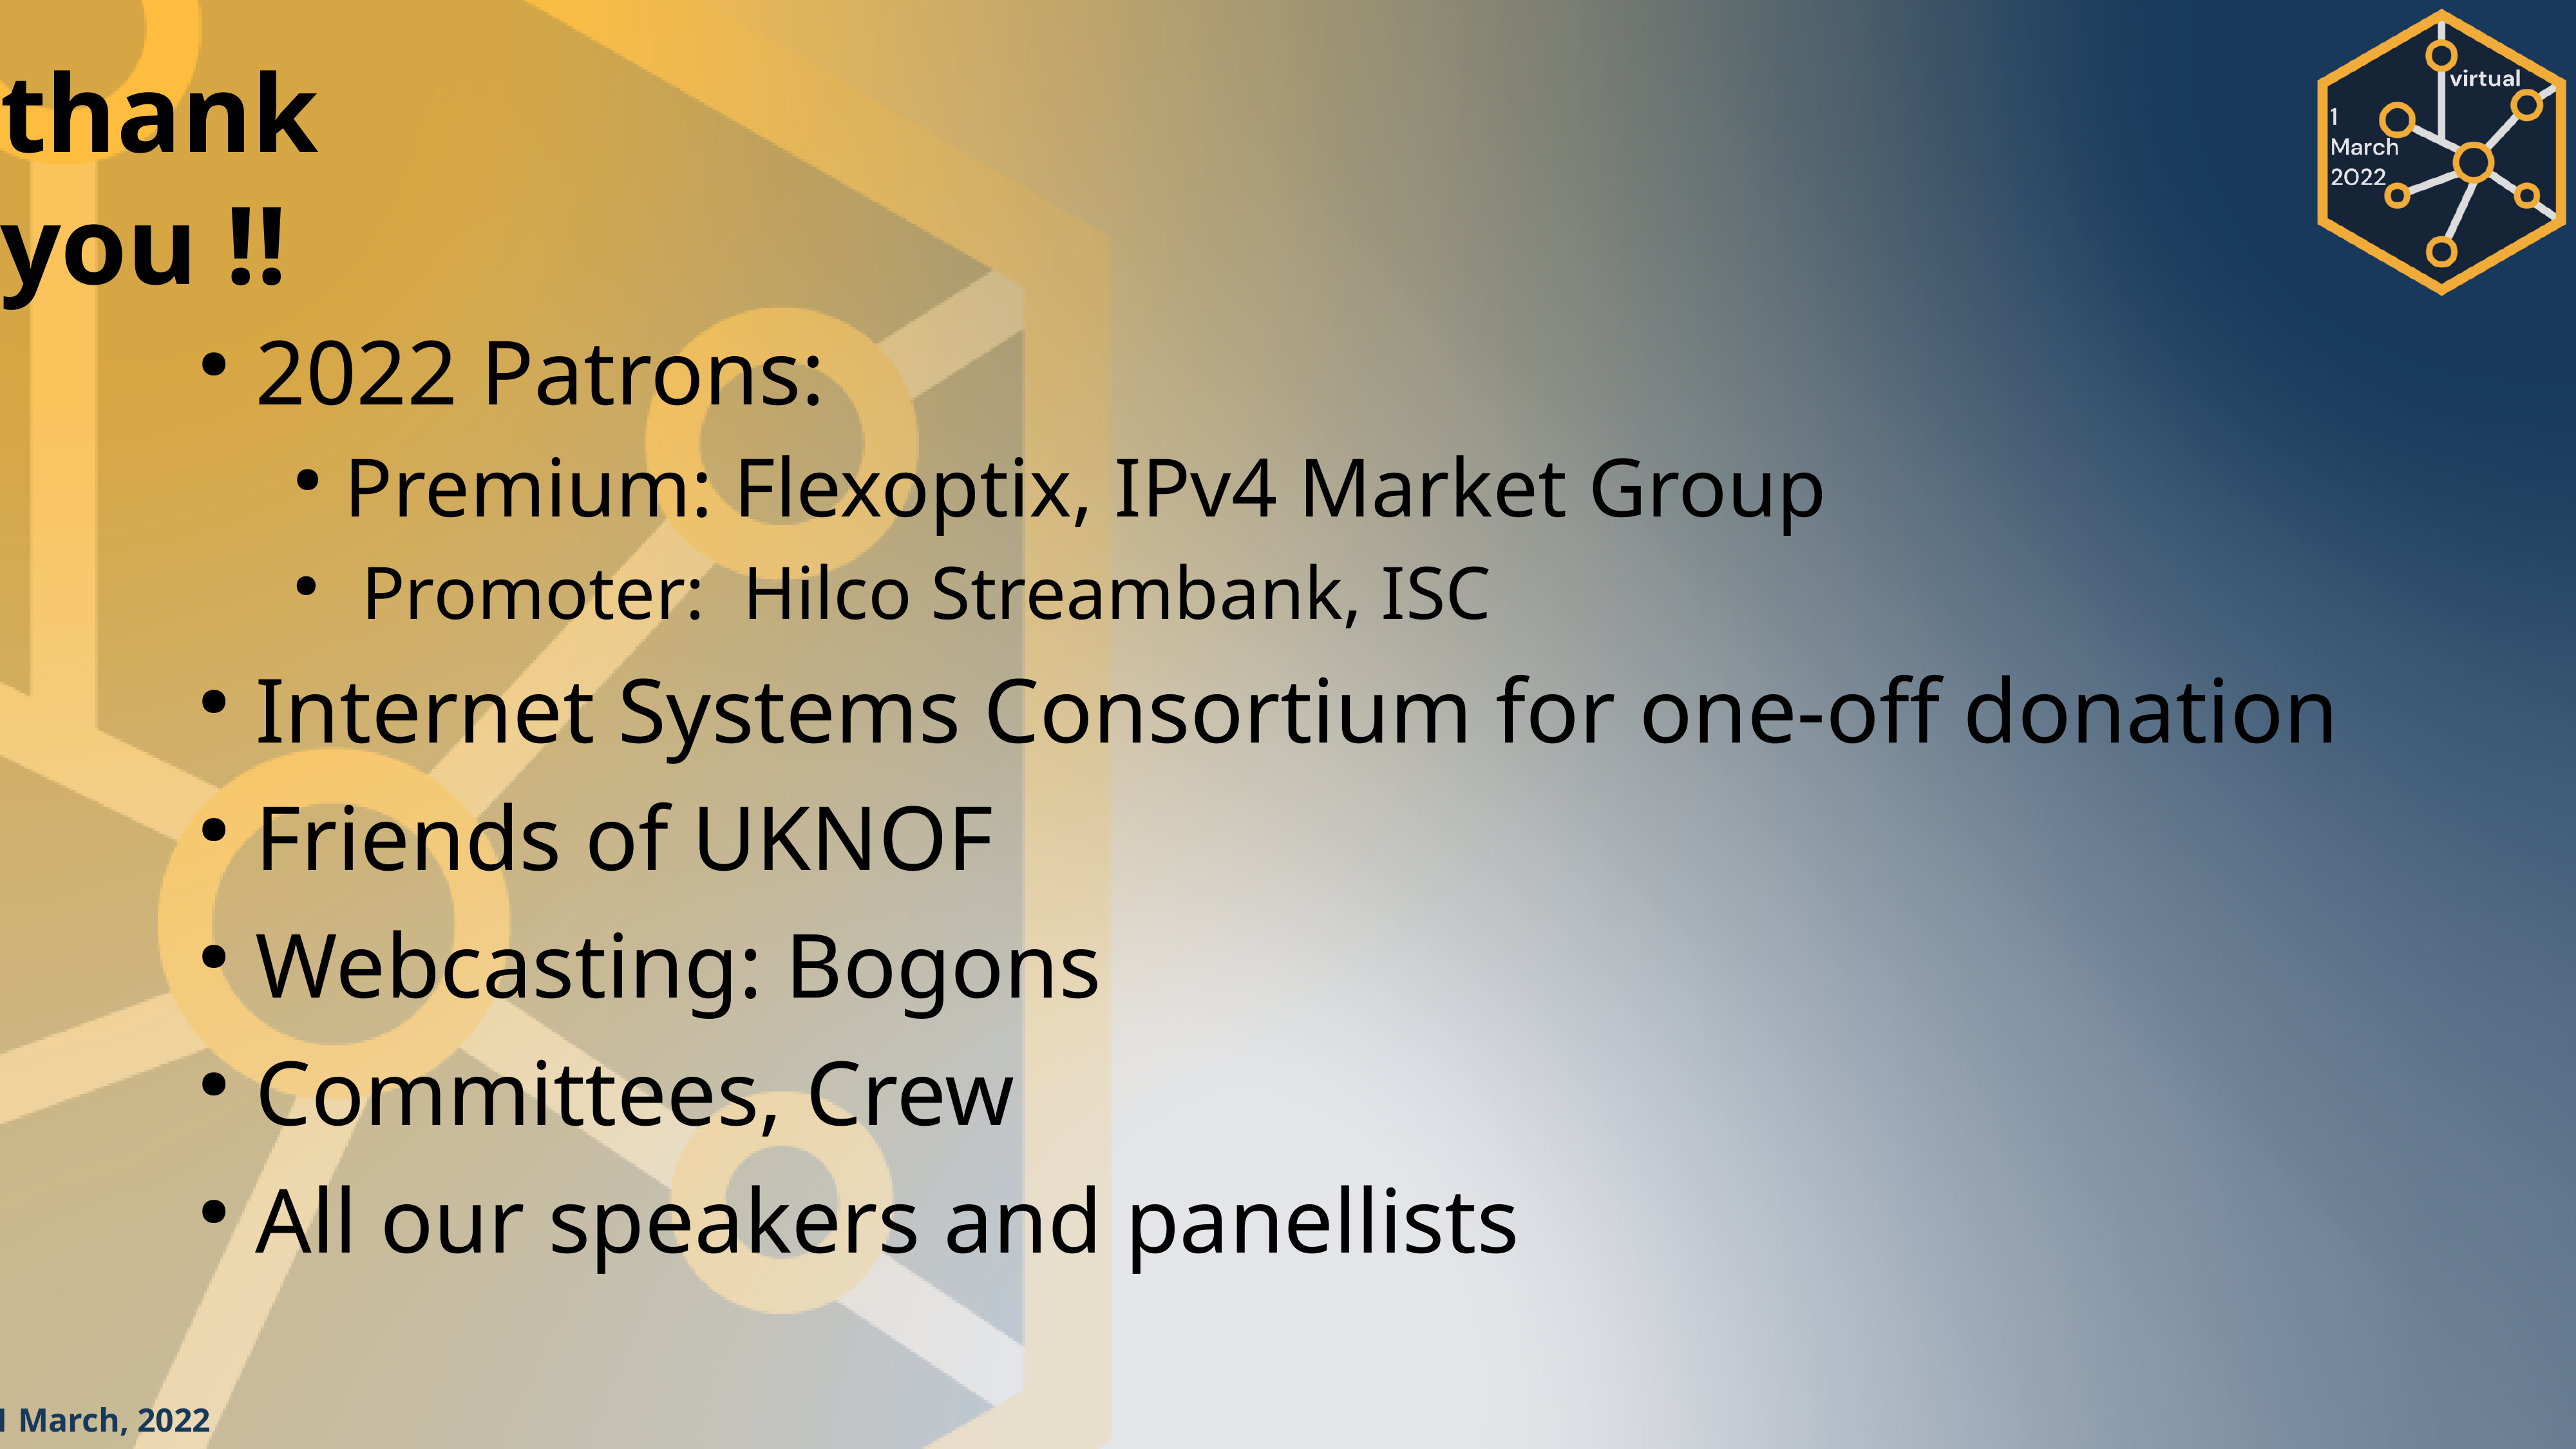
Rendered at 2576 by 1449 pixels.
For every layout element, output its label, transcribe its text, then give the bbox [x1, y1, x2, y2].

list 2022 Patrons: Premium: Flexoptix, IPv4 Market Group Promoter: Hilco Streambank, ISC Internet Systems Consortium for one-off donation Friends of UKNOF Webcasting: Bogons Committees, Crew All our speakers and panellists [186, 317, 2389, 1170]
title thank you !! [0, 57, 609, 300]
picture [0, 0, 2576, 1449]
